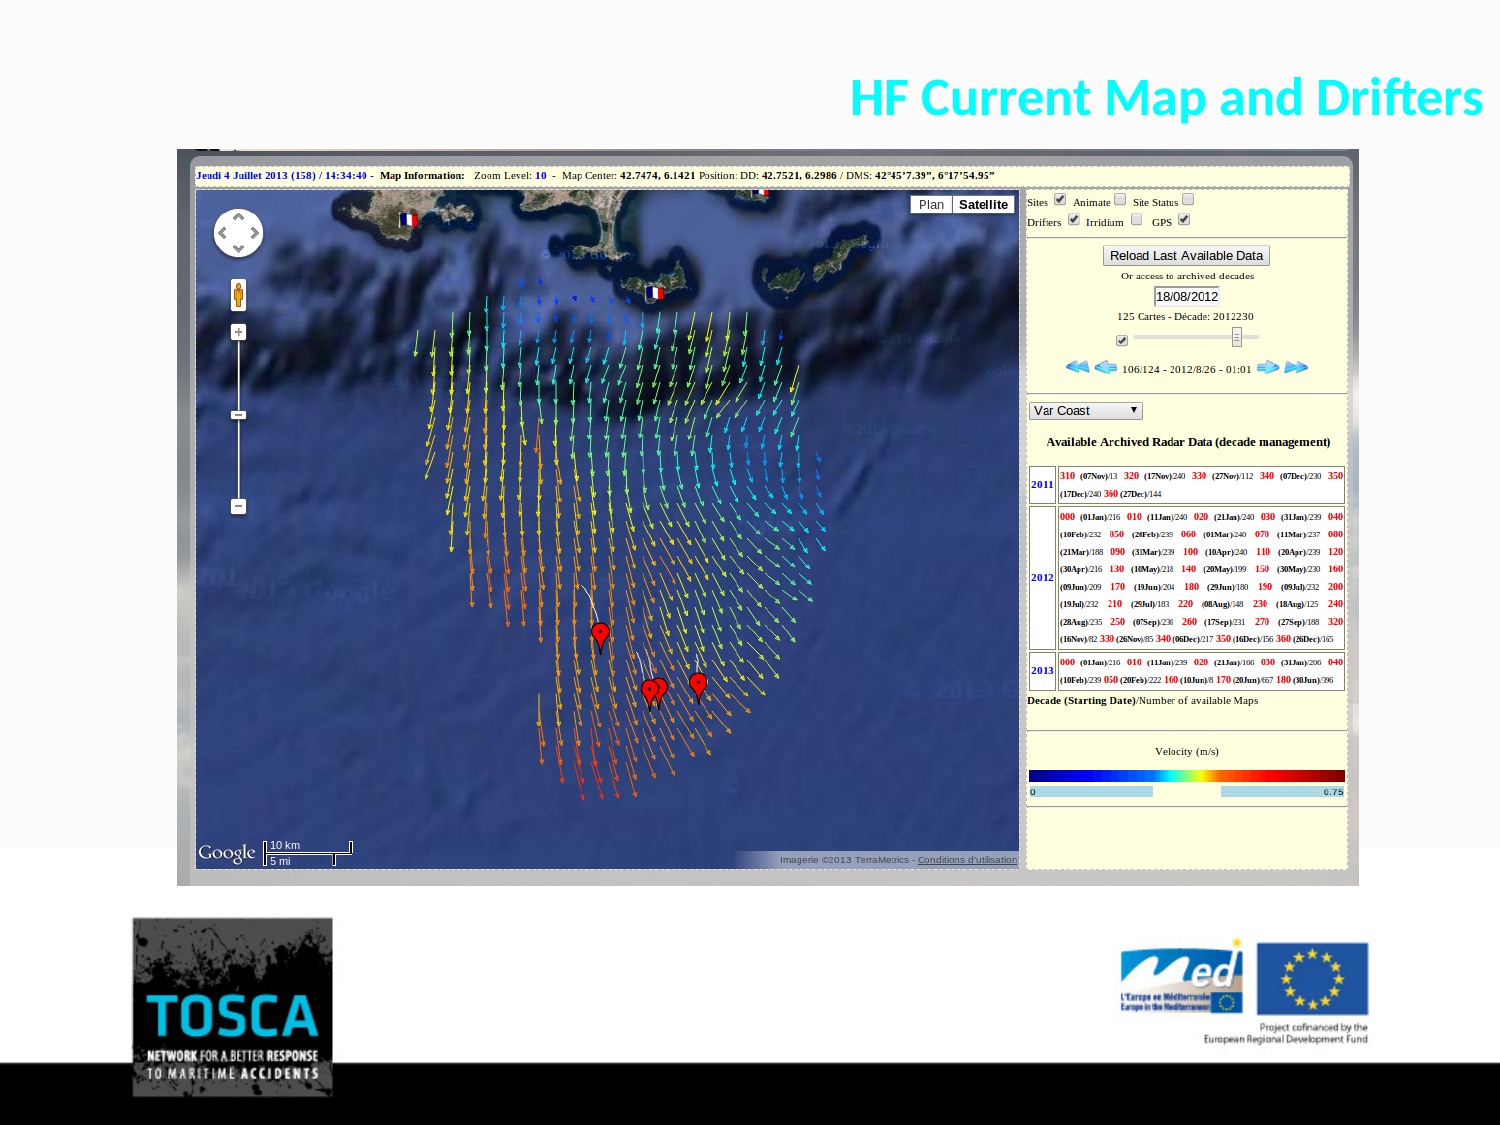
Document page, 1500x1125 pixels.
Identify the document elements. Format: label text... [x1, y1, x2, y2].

title HF Current Map and Drifters [194, 0, 1500, 188]
picture [0, 0, 1500, 1125]
